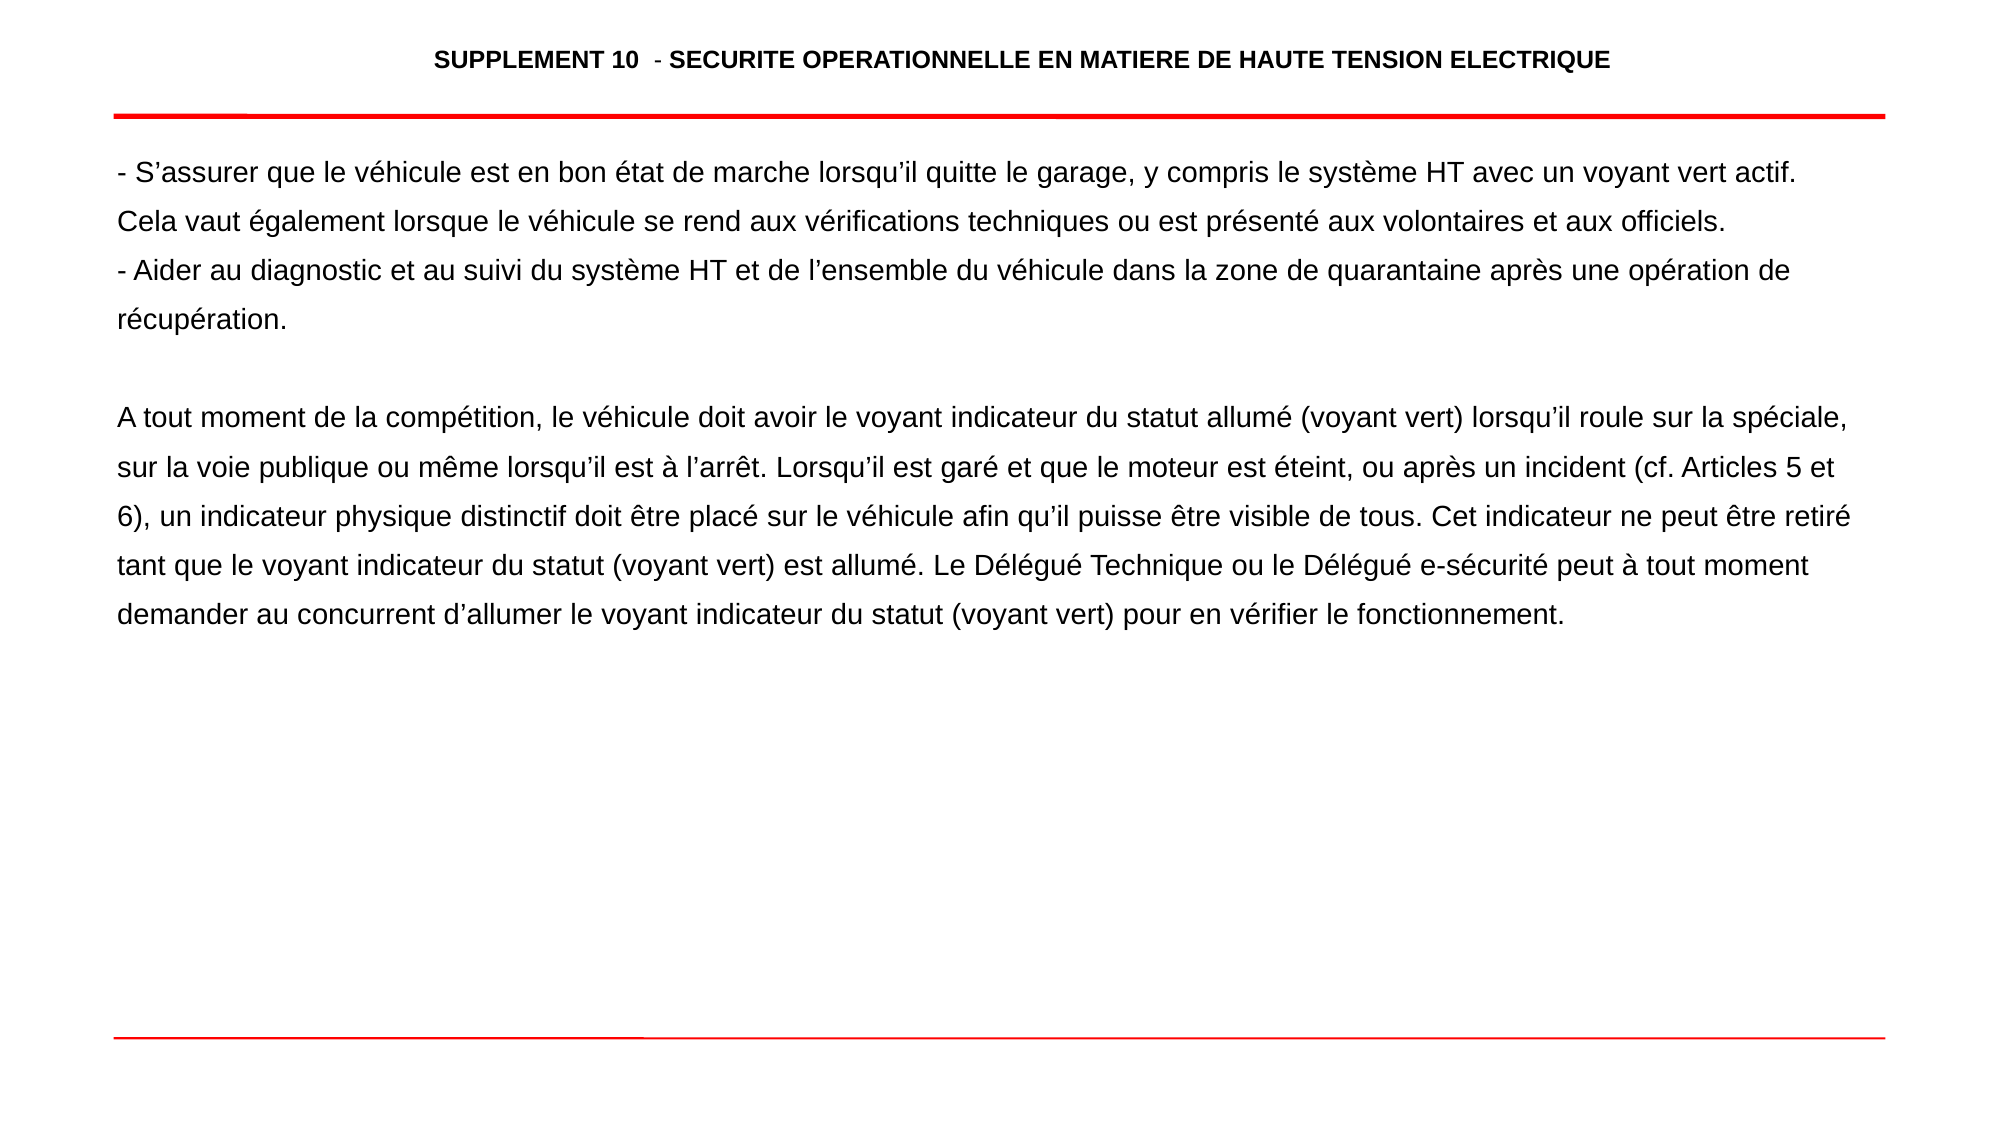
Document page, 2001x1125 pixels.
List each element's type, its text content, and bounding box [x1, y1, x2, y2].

text_box - S’assurer que le véhicule est en bon état de marche lorsqu’il quitte le garage, y compris le système HT avec un voyant vert actif. Cela vaut également lorsque le véhicule se rend aux vérifications techniques ou est présenté aux volontaires et aux officiels. - Aider au diagnostic et au suivi du système HT et de l’ensemble du véhicule dans la zone de quarantaine après une opération de récupération. A tout moment de la compétition, le véhicule doit avoir le voyant indicateur du statut allumé (voyant vert) lorsqu’il roule sur la spéciale, sur la voie publique ou même lorsqu’il est à l’arrêt. Lorsqu’il est garé et que le moteur est éteint, ou après un incident (cf. Articles 5 et 6), un indicateur physique distinctif doit être placé sur le véhicule afin qu’il puisse être visible de tous. Cet indicateur ne peut être retiré tant que le voyant indicateur du statut (voyant vert) est allumé. Le Délégué Technique ou le Délégué e-sécurité peut à tout moment demander au concurrent d’allumer le voyant indicateur du statut (voyant vert) pour en vérifier le fonctionnement. [102, 132, 1875, 639]
text_box SUPPLEMENT 10 - SECURITE OPERATIONNELLE EN MATIERE DE HAUTE TENSION ELECTRIQUE [173, 38, 1895, 82]
